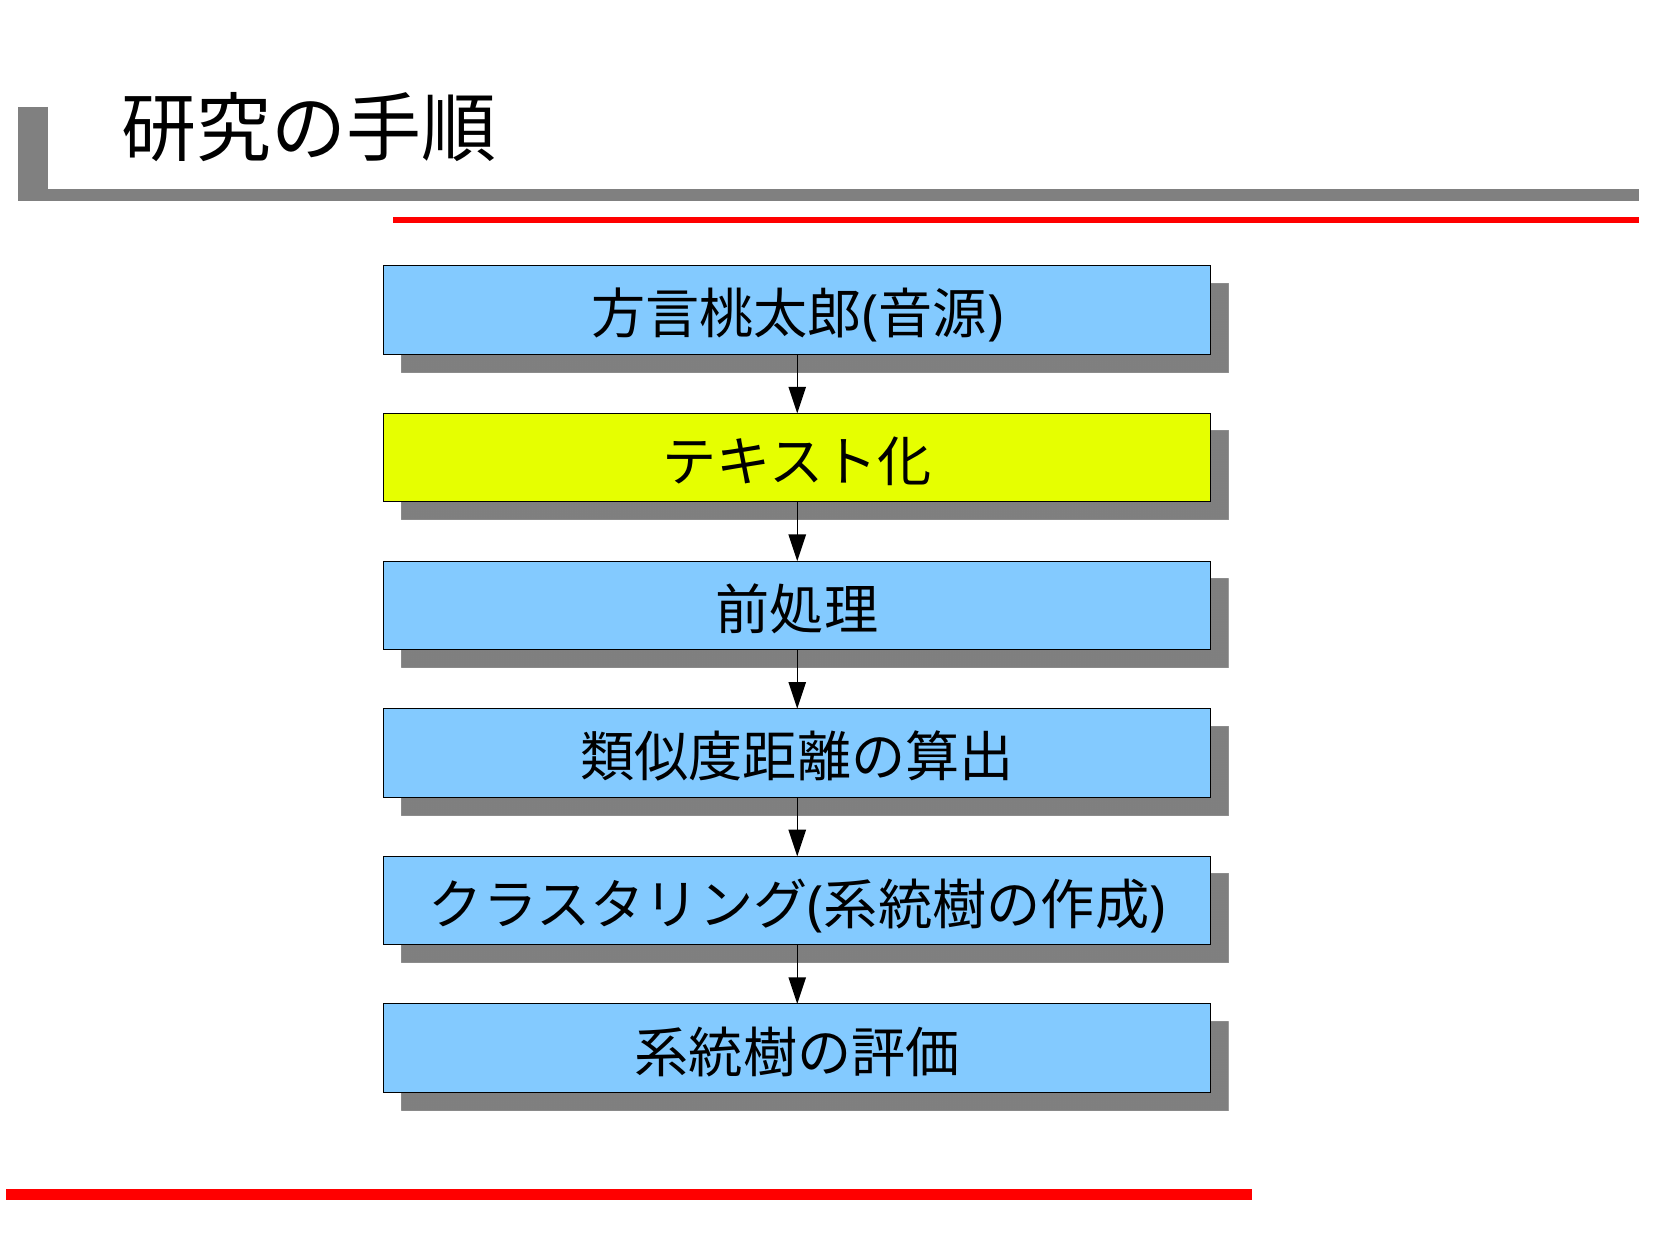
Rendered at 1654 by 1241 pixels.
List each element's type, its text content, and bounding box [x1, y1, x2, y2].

text_box 系統樹の評価 [383, 1003, 1211, 1093]
text_box 前処理 [383, 561, 1211, 650]
text_box テキスト化 [383, 413, 1211, 502]
text_box 方言桃太郎(音源) [383, 265, 1211, 355]
text_box クラスタリング(系統樹の作成) [383, 856, 1211, 945]
title 研究の手順 [121, 18, 1534, 226]
text_box 類似度距離の算出 [383, 708, 1211, 798]
